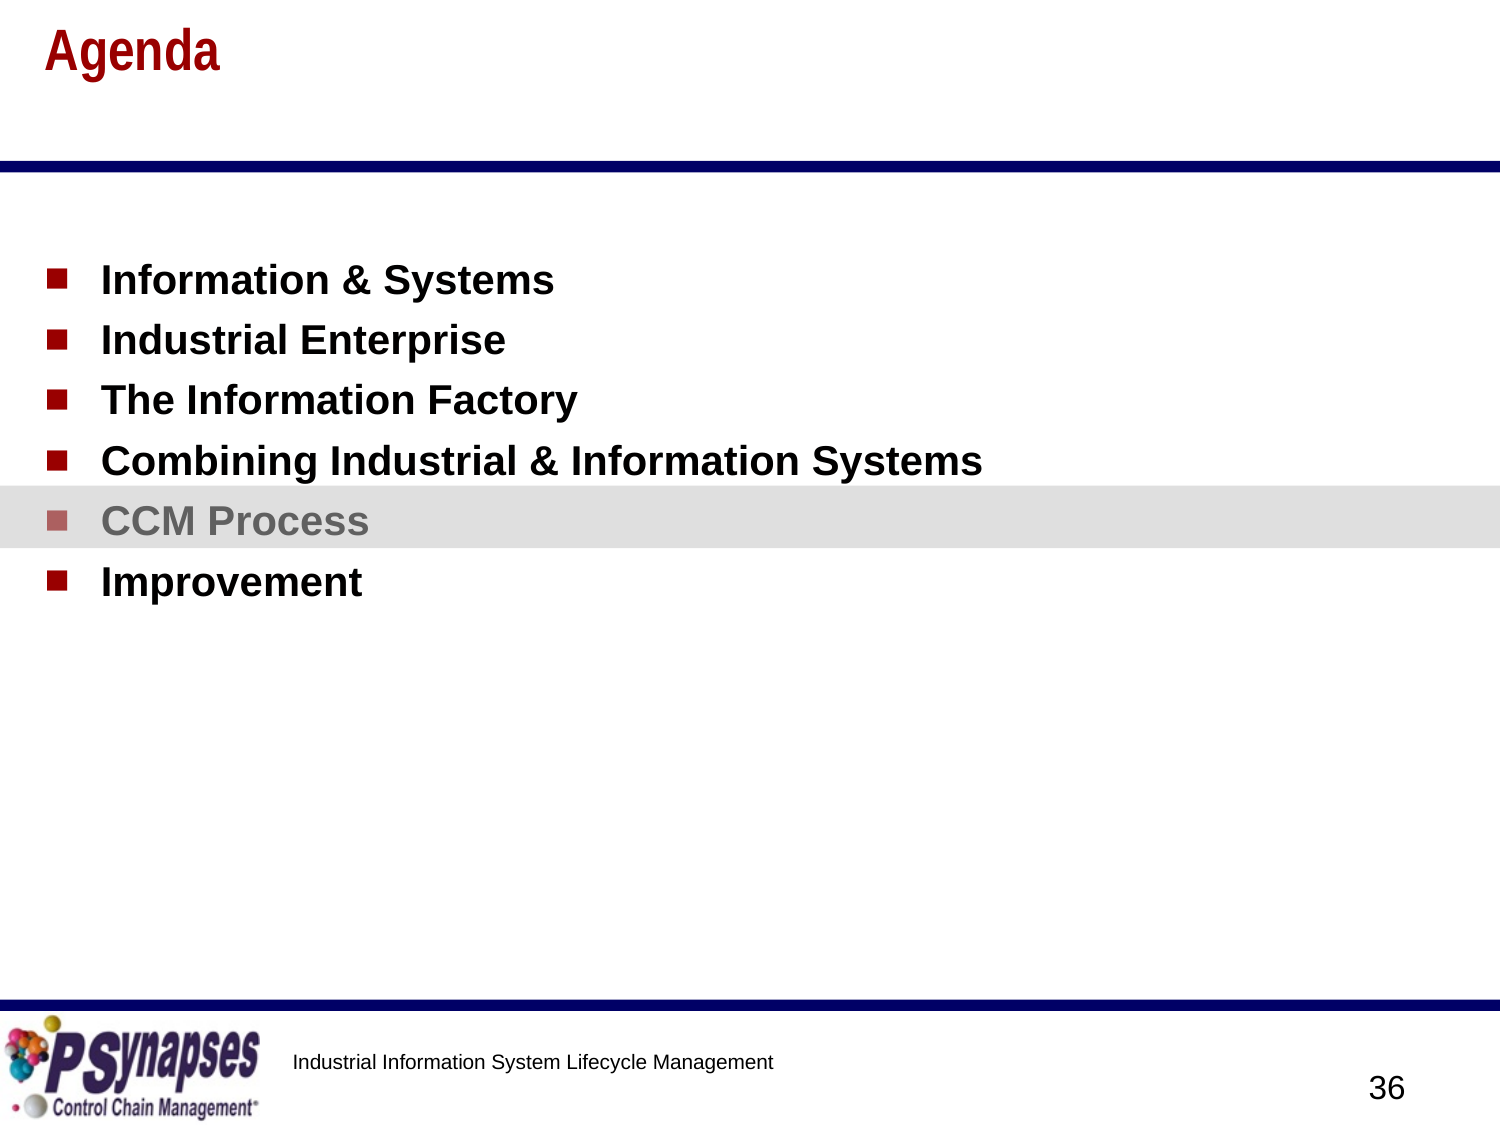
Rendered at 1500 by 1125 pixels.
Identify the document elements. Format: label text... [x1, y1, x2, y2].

list Information & Systems Industrial Enterprise The Information Factory Combining Industrial & Information Systems CCM Process Improvement [29, 184, 1471, 485]
title Agenda [29, 12, 1471, 138]
picture [0, 1011, 260, 1125]
text_box [0, 485, 1500, 549]
list Information & Systems Industrial Enterprise The Information Factory Combining Industrial & Information Systems CCM Process Improvement [29, 549, 1471, 988]
